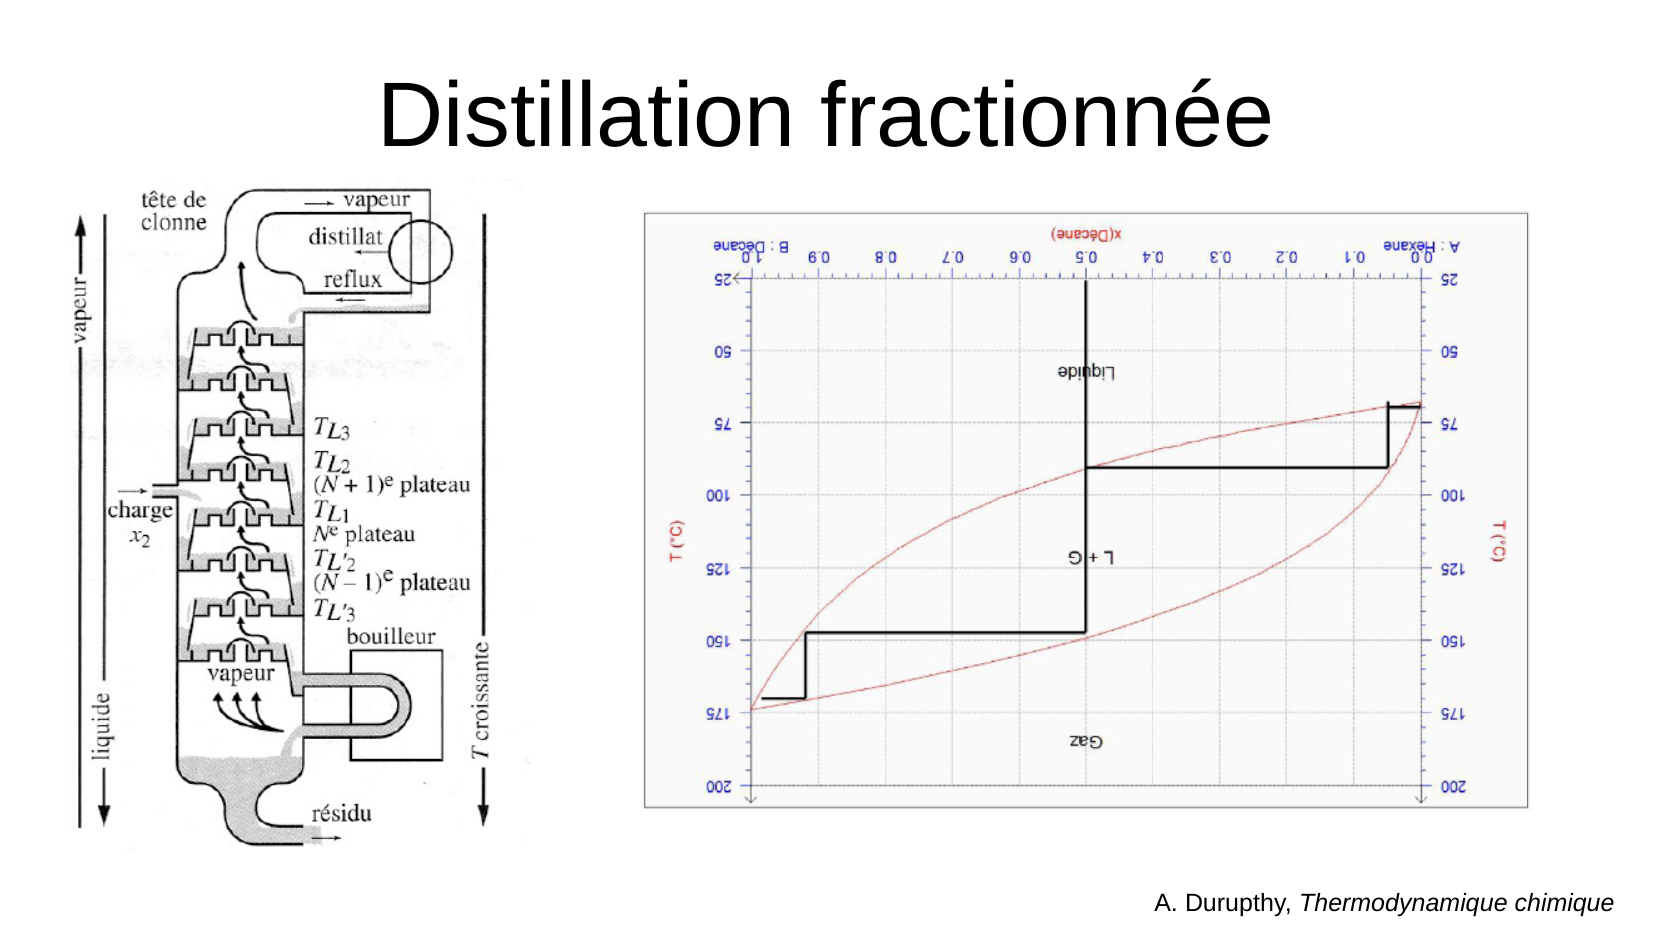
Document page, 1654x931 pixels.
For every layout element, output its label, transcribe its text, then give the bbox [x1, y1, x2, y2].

picture [602, 192, 1559, 825]
picture [70, 177, 532, 851]
text_box A. Durupthy, Thermodynamique chimique [1139, 881, 1654, 931]
title Distillation fractionnée [82, 37, 1571, 193]
